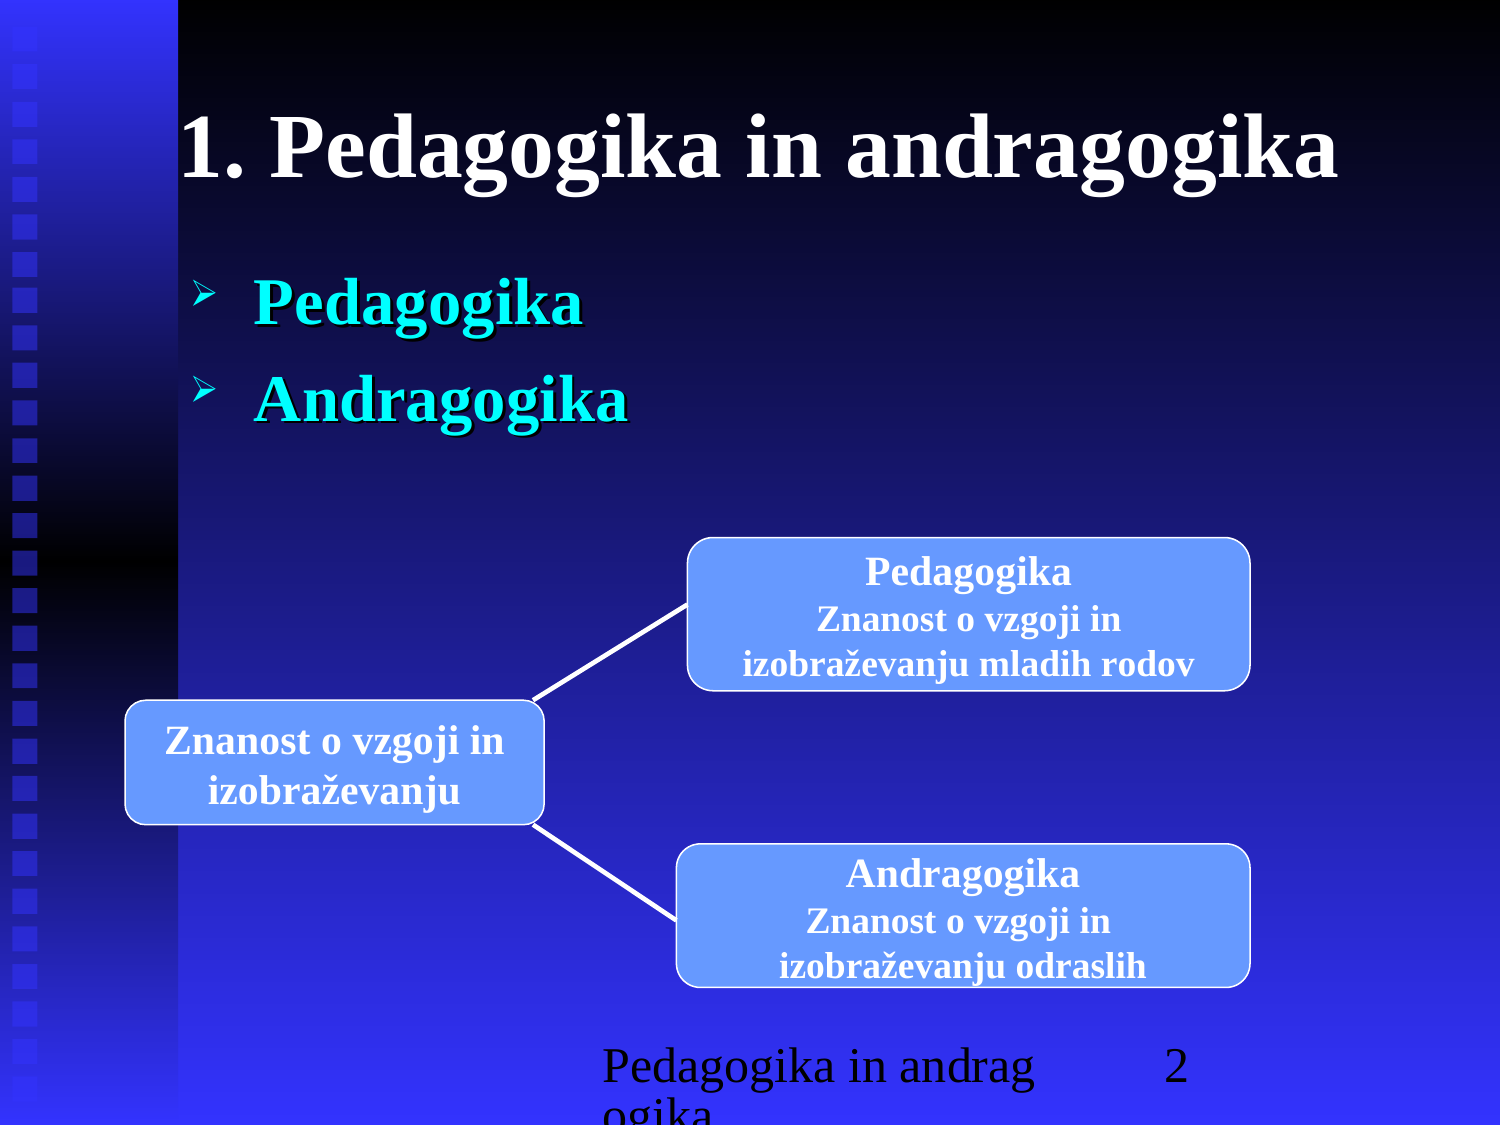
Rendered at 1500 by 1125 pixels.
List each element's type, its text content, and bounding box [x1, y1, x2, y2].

text_box Pedagogika Znanost o vzgoji in izobraževanju mladih rodov [687, 537, 1251, 691]
title 1. Pedagogika in andragogika [162, 74, 1500, 208]
list Pedagogika Andragogika [174, 249, 1450, 476]
text_box Znanost o vzgoji in izobraževanju [125, 700, 545, 825]
text_box Andragogika Znanost o vzgoji in izobraževanju odraslih [676, 843, 1251, 988]
